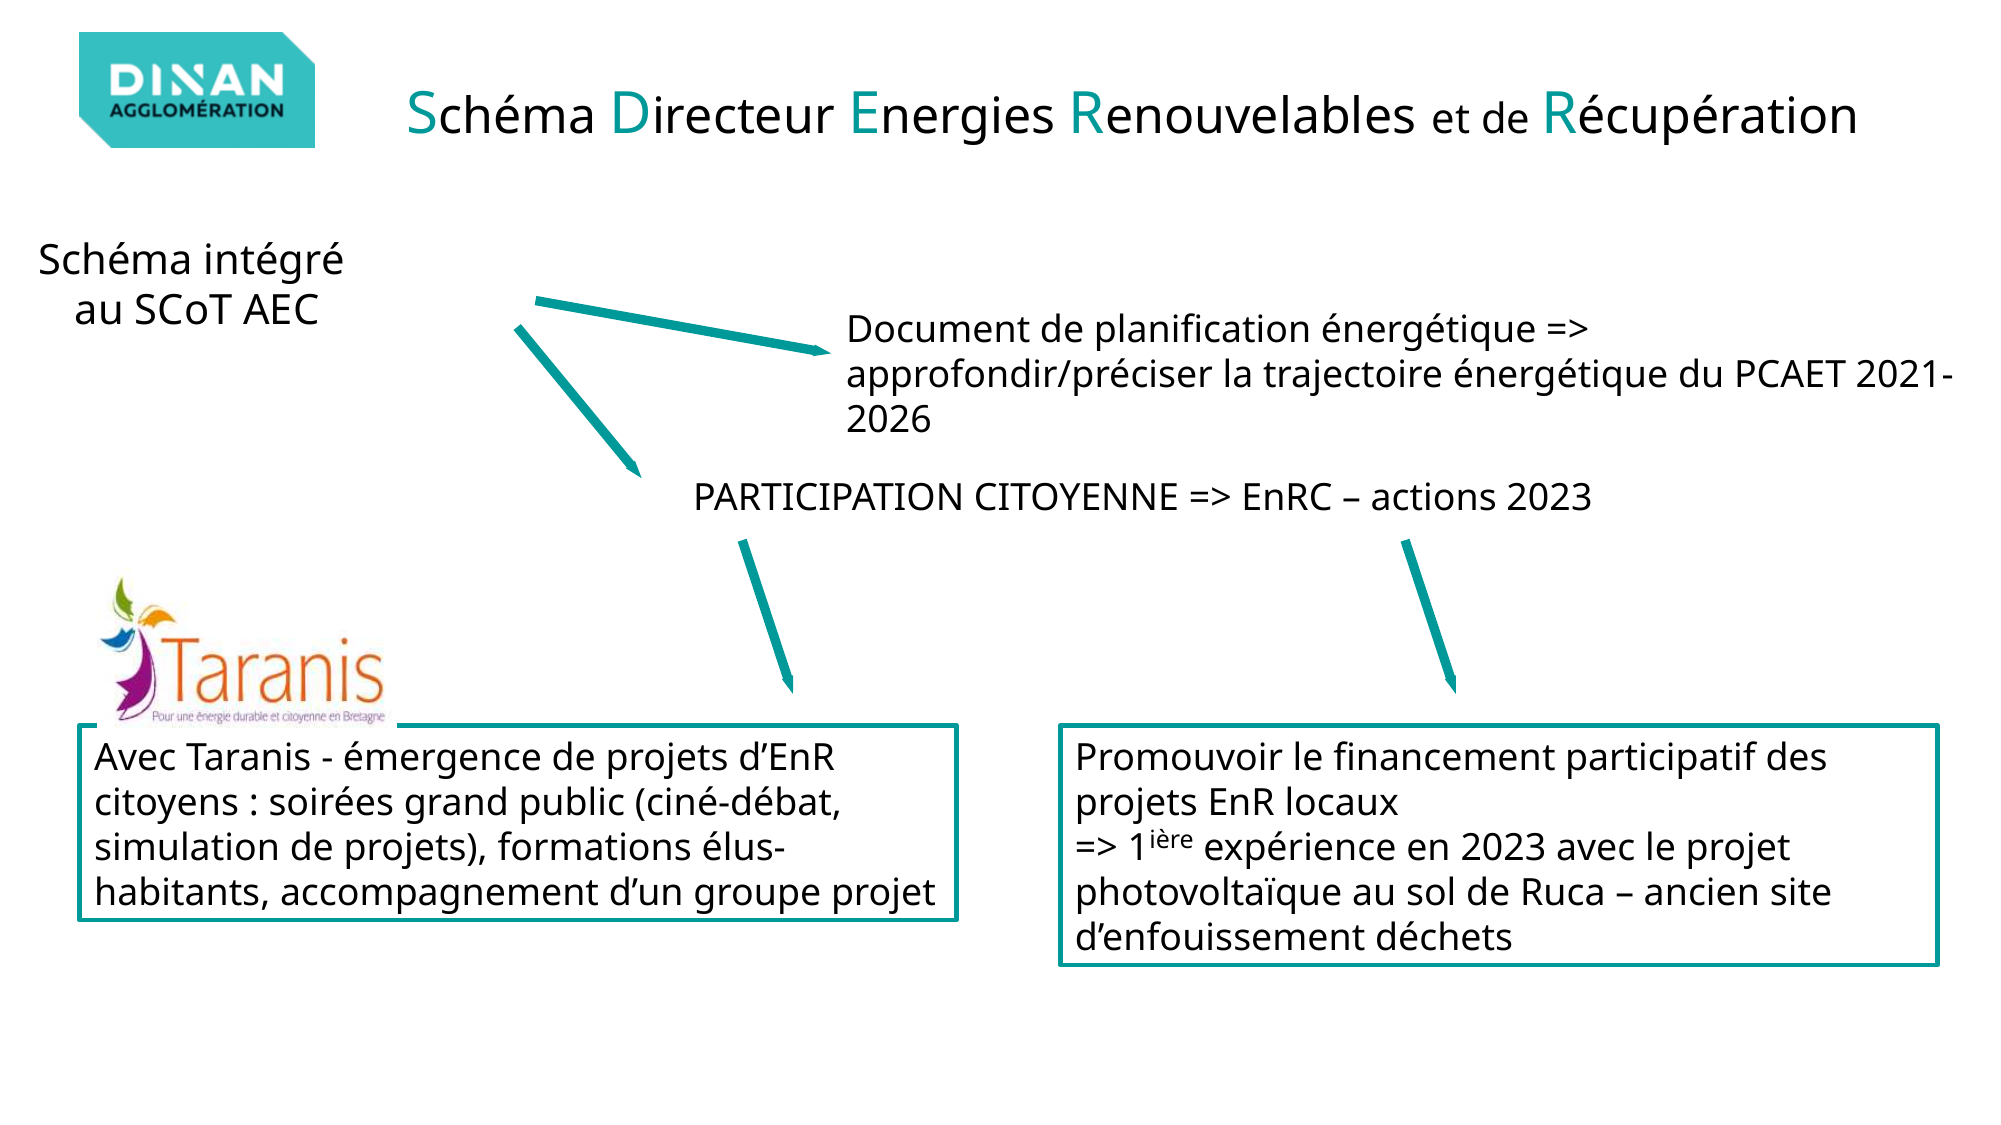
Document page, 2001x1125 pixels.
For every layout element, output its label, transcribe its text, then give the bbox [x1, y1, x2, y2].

text_box Schéma Directeur Energies Renouvelables et de Récupération [392, 68, 1901, 153]
text_box Schéma intégré au SCoT AEC [24, 226, 736, 341]
picture [79, 32, 315, 148]
text_box Document de planification énergétique => approfondir/préciser la trajectoire énergétique du PCAET 2021-2026 [831, 297, 1971, 447]
picture [97, 567, 397, 738]
text_box Avec Taranis - émergence de projets d’EnR citoyens : soirées grand public (ciné-débat, simulation de projets), formations élus-habitants, accompagnement d’un groupe projet [79, 725, 956, 920]
text_box Promouvoir le financement participatif des projets EnR locaux => 1ière expérience en 2023 avec le projet photovoltaïque au sol de Ruca – ancien site d’enfouissement déchets [1060, 725, 1937, 965]
text_box PARTICIPATION CITOYENNE => EnRC – actions 2023 [678, 465, 1608, 525]
